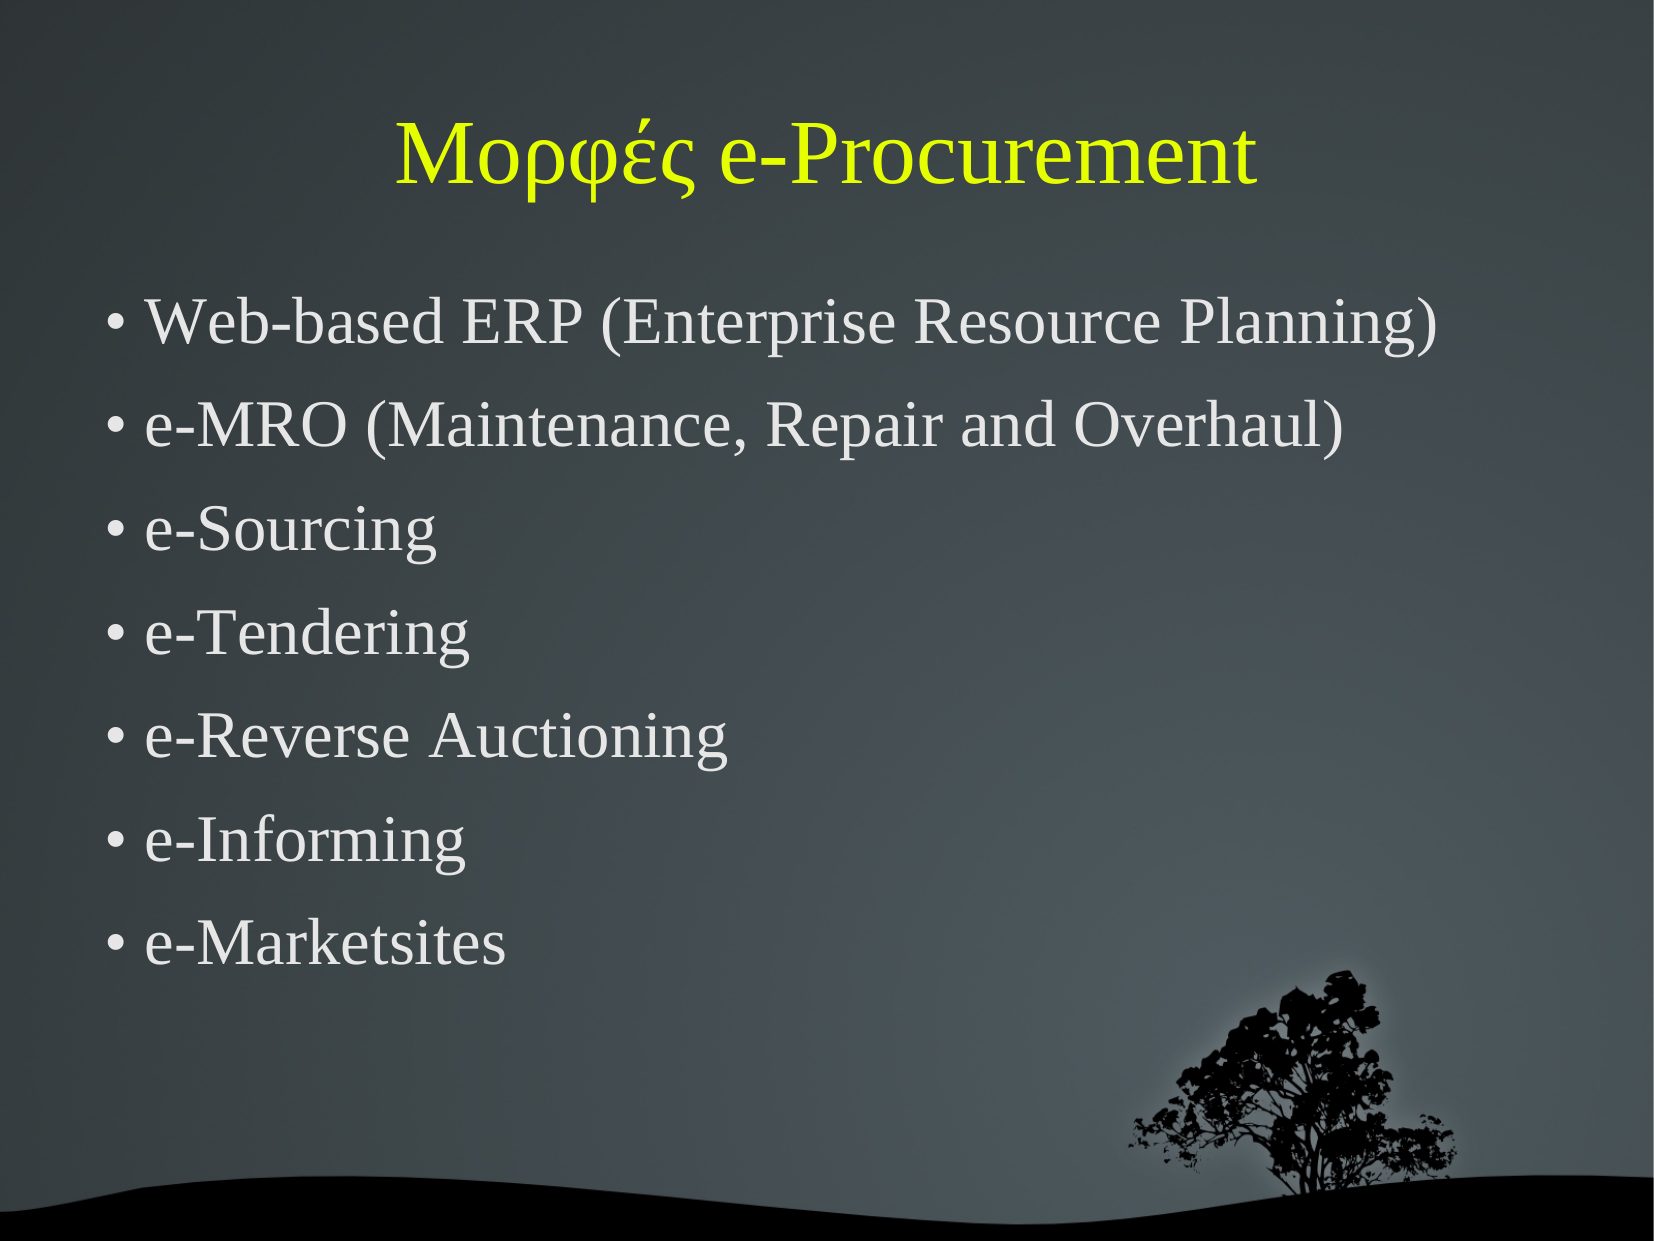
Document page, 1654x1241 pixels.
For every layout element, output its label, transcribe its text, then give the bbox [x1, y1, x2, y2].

picture [0, 0, 1654, 1241]
title Μορφές e-Procurement [82, 56, 1571, 250]
list • Web-based ERP (Enterprise Resource Planning) • e-MRO (Maintenance, Repair and Overhaul) • e-Sourcing • e-Tendering • e-Reverse Auctioning • e-Informing • e-Marketsites [86, 283, 1576, 1088]
